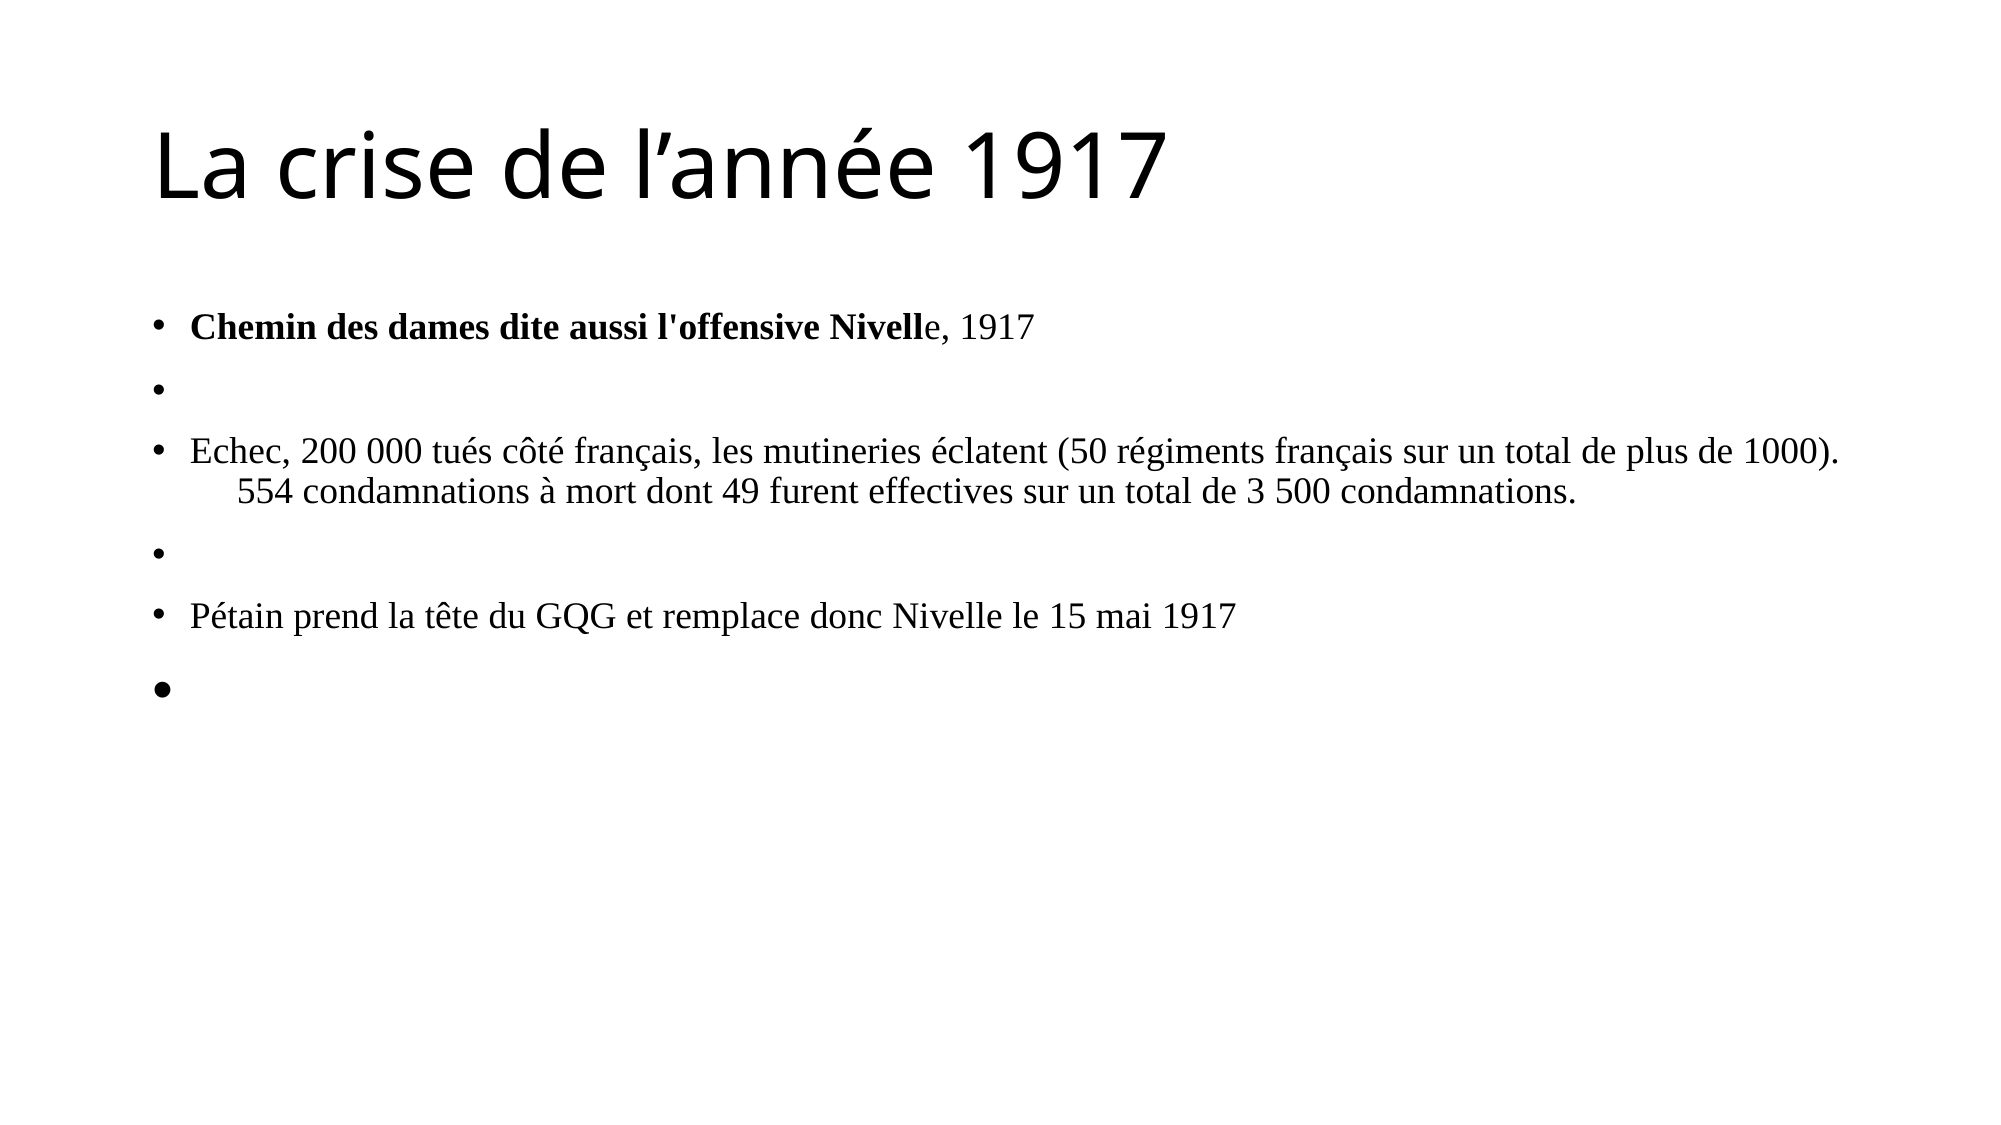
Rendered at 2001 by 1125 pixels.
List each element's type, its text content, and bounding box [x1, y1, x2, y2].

title La crise de l’année 1917 [137, 59, 1863, 278]
list Chemin des dames dite aussi l'offensive Nivelle, 1917 Echec, 200 000 tués côté français, les mutineries éclatent (50 régiments français sur un total de plus de 1000). 554 condamnations à mort dont 49 furent effectives sur un total de 3 500 condamnations. Pétain prend la tête du GQG et remplace donc Nivelle le 15 mai 1917 [137, 299, 1863, 1014]
